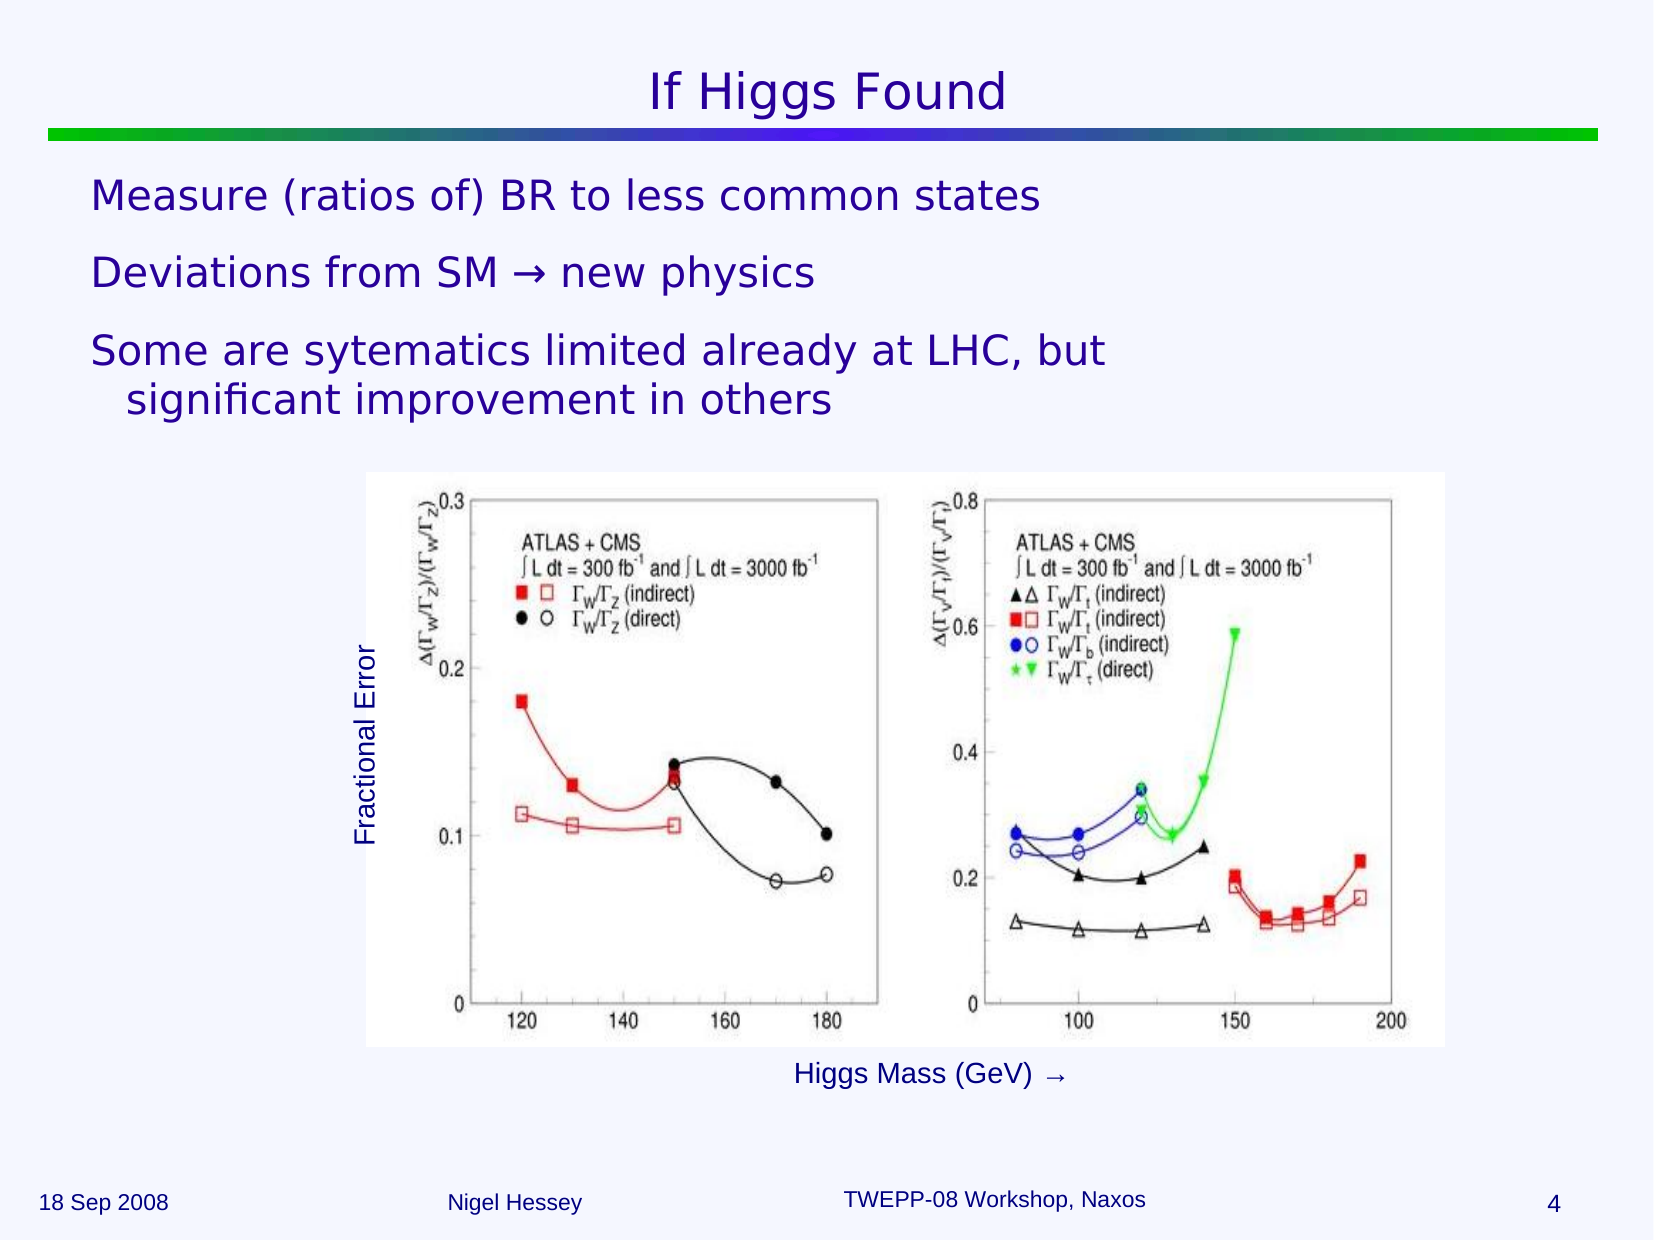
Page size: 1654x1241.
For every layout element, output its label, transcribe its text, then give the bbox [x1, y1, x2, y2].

list Measure (ratios of) BR to less common states Deviations from SM → new physics Some are sytematics limited already at LHC, but significant improvement in others [72, 171, 1330, 425]
text_box Higgs Mass (GeV) → [794, 1057, 1067, 1094]
text_box Fractional Error [348, 644, 385, 847]
picture [1563, 128, 1598, 141]
picture [48, 128, 95, 141]
picture [366, 472, 1445, 1047]
title If Higgs Found [95, 37, 1563, 146]
